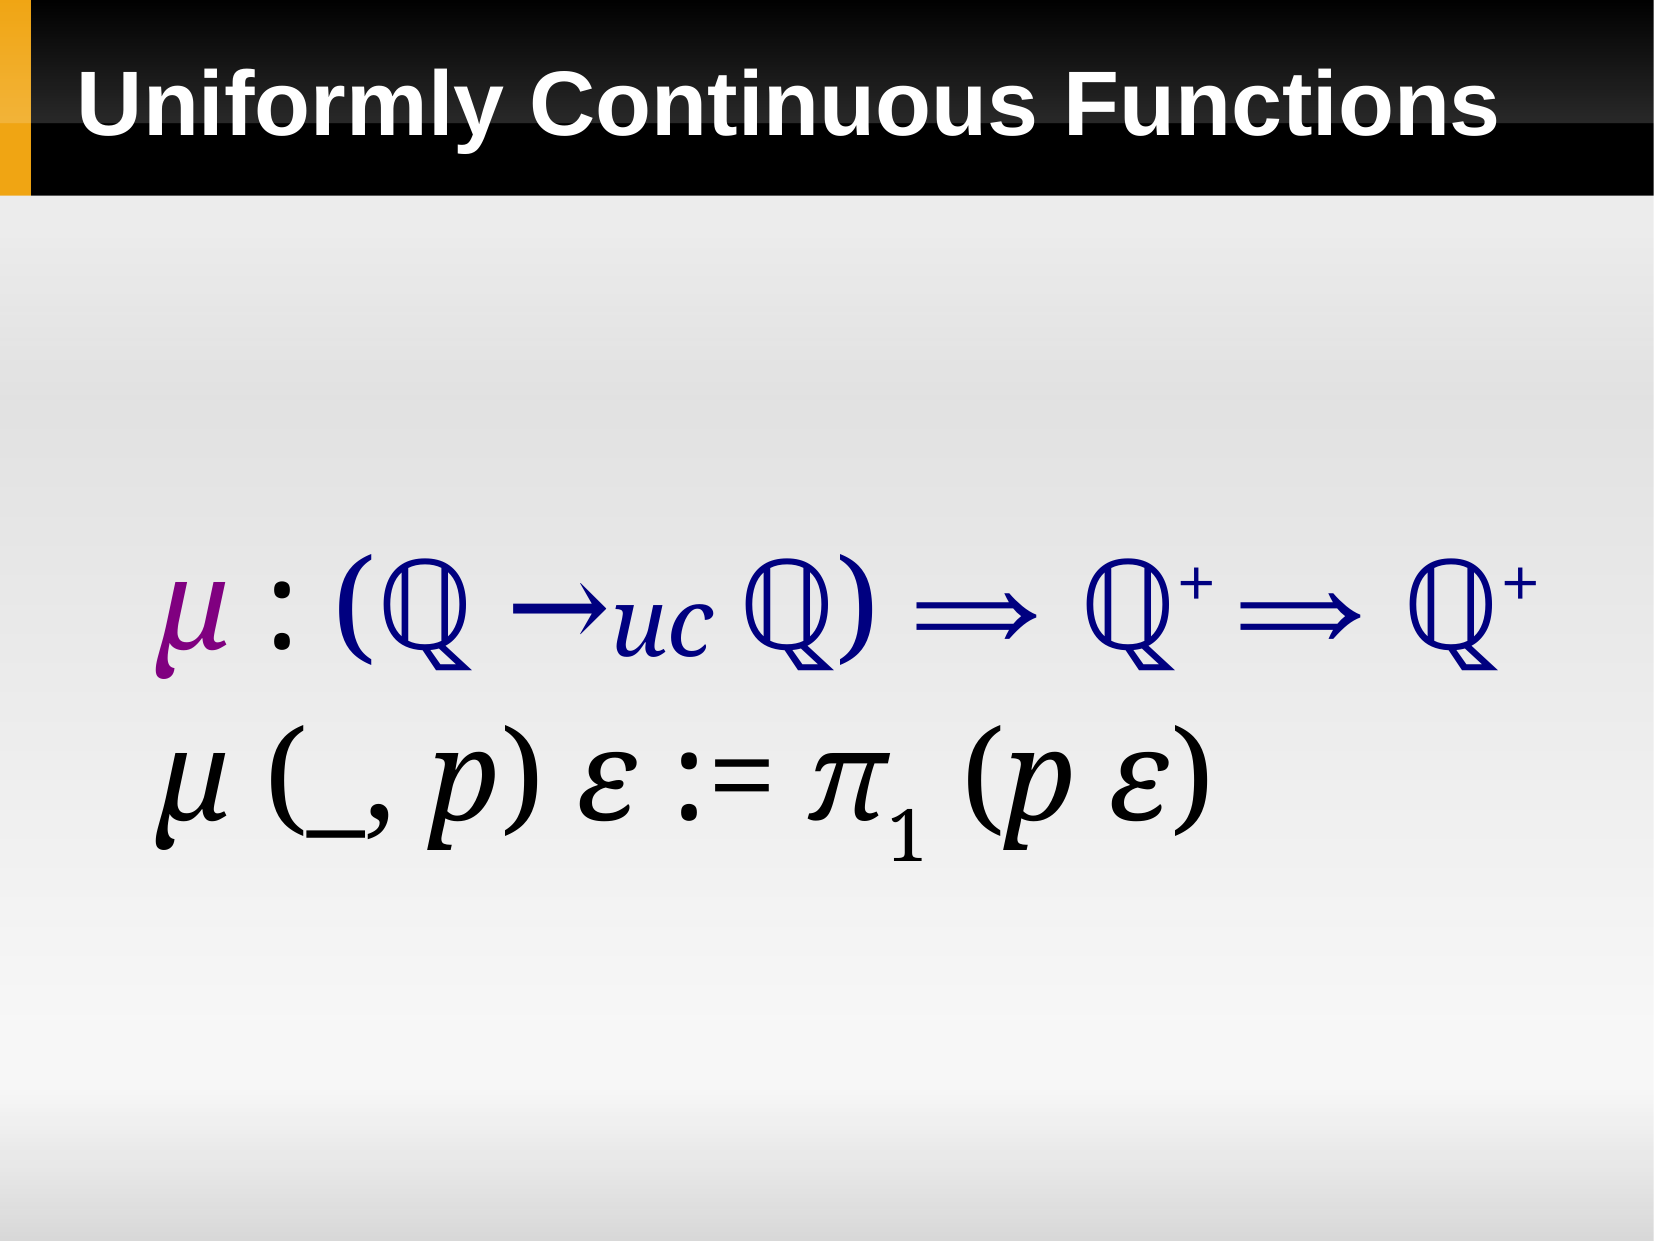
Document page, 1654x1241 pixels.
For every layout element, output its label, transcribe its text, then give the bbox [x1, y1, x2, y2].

title Uniformly Continuous Functions [76, 0, 1565, 208]
picture [0, 0, 1654, 1241]
subtitle μ : (ℚ →uc ℚ) ⇒ ℚ+ ⇒ ℚ+ μ (_, p) ε := π1 (p ε) [82, 297, 1571, 1102]
